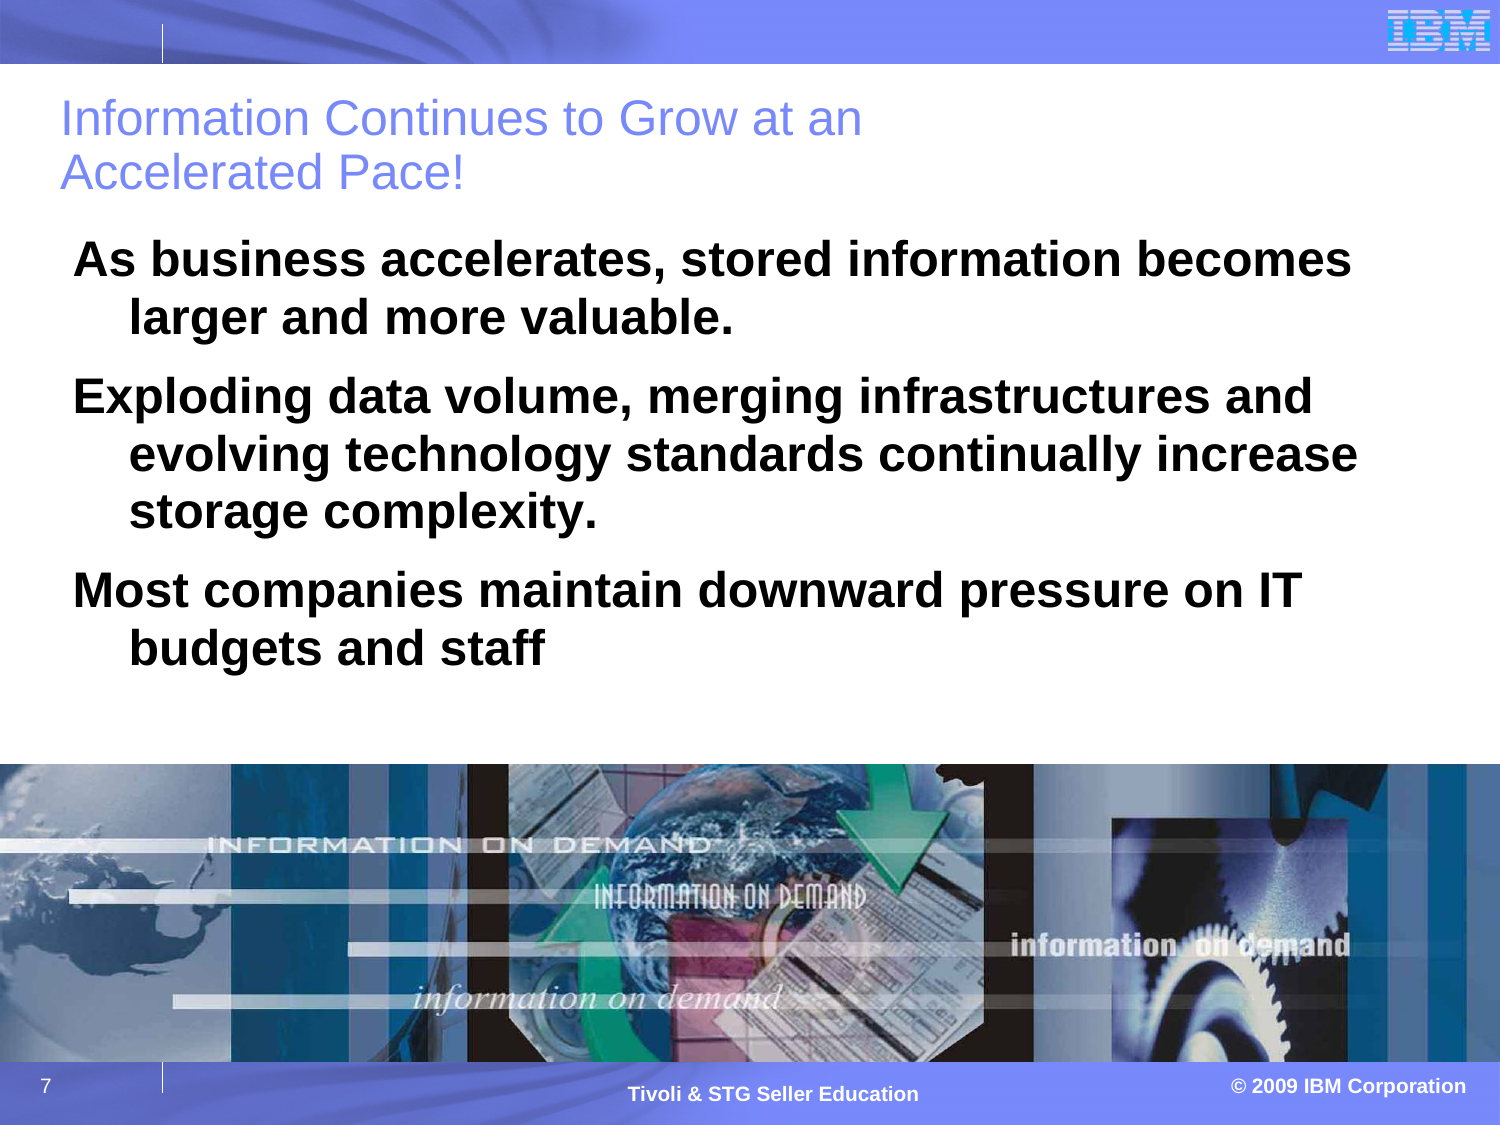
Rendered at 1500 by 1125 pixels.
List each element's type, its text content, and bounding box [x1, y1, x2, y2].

title Information Continues to Grow at an Accelerated Pace! [45, 84, 1398, 208]
picture [0, 764, 1500, 1125]
text_box 1 [25, 1066, 101, 1120]
picture [0, 0, 1500, 64]
text_box As business accelerates, stored information becomes larger and more valuable. Exploding data volume, merging infrastructures and evolving technology standards continually increase storage complexity. Most companies maintain downward pressure on IT budgets and staff [57, 222, 1382, 720]
